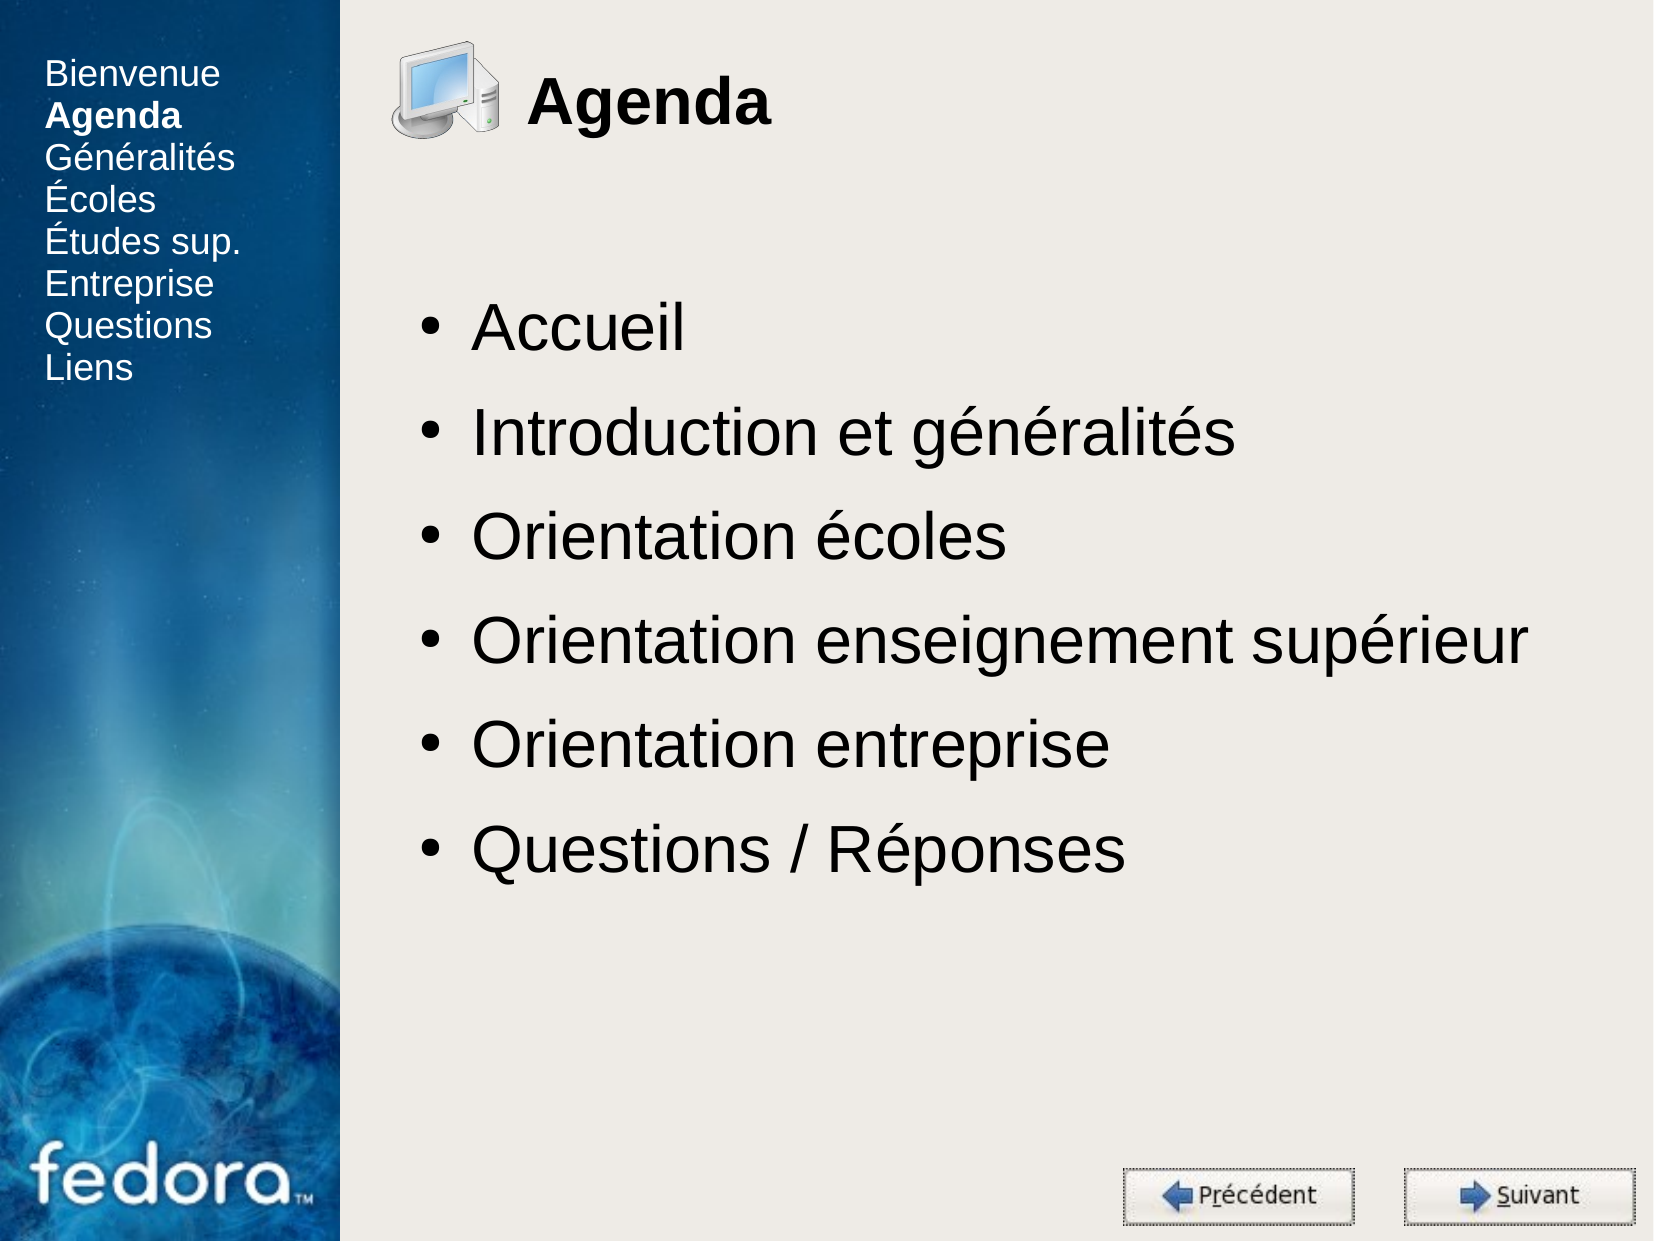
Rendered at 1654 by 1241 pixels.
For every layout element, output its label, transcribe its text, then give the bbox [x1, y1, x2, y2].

text_box Agenda [511, 56, 1316, 147]
list Accueil Introduction et généralités Orientation écoles Orientation enseignement supérieur Orientation entreprise Questions / Réponses [400, 290, 1617, 1094]
picture [0, 0, 1654, 1241]
text_box Bienvenue Agenda Généralités Écoles Études sup. Entreprise Questions Liens [29, 45, 327, 397]
